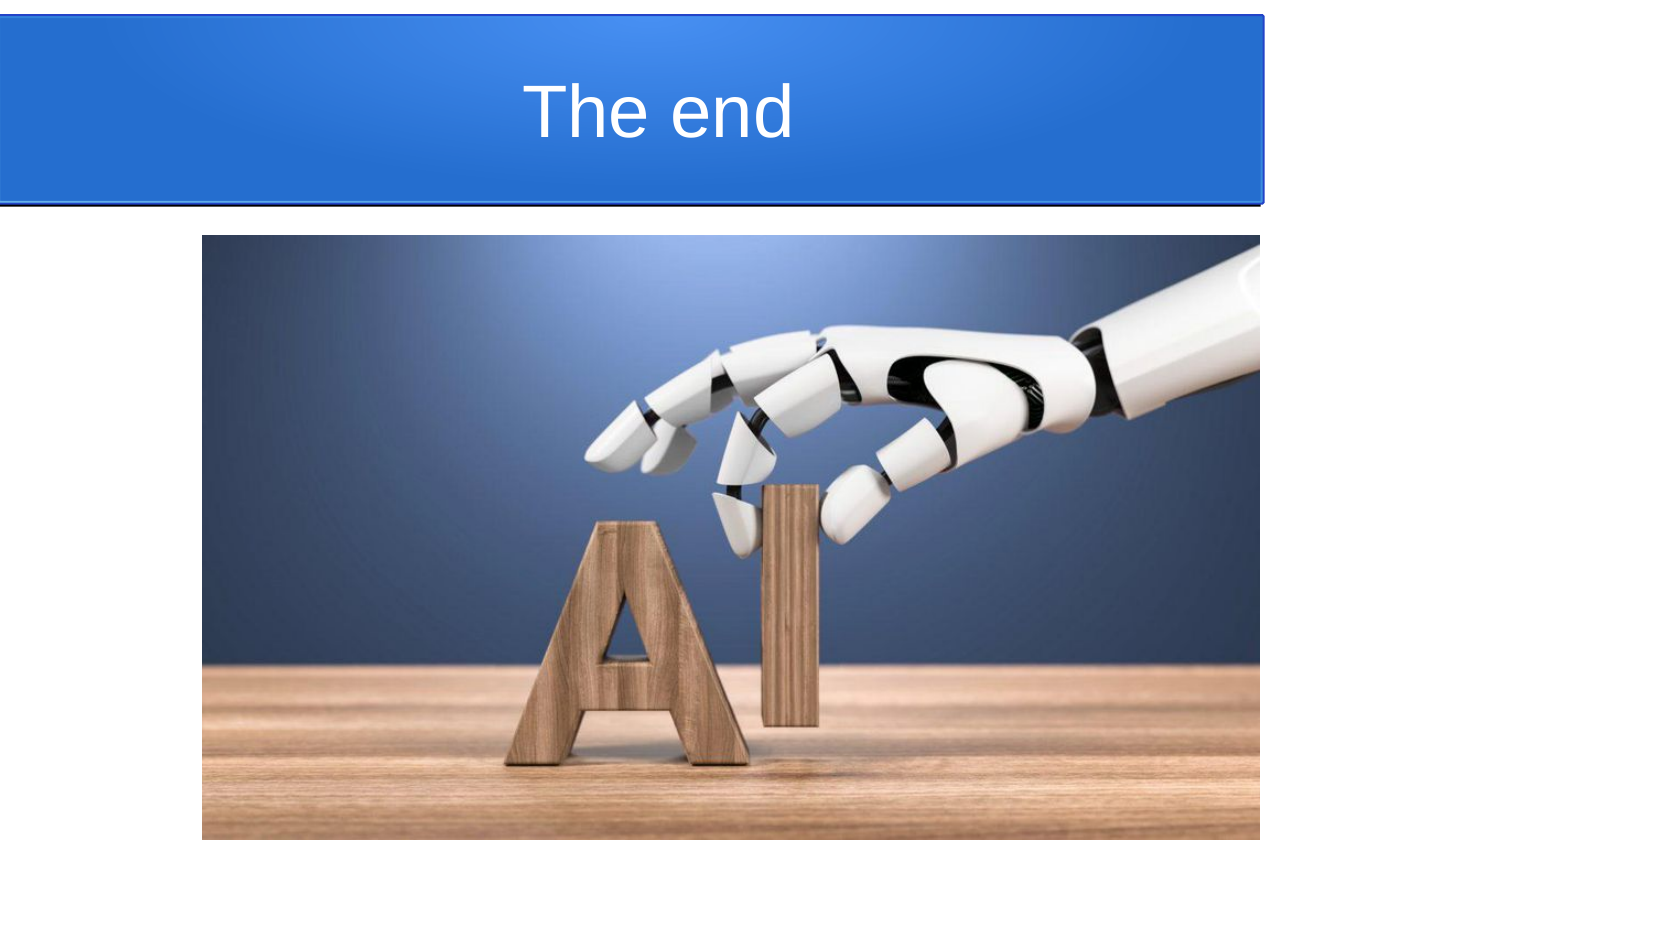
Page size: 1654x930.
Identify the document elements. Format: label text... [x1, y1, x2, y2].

title The end [82, 35, 1234, 189]
picture [202, 235, 1260, 840]
